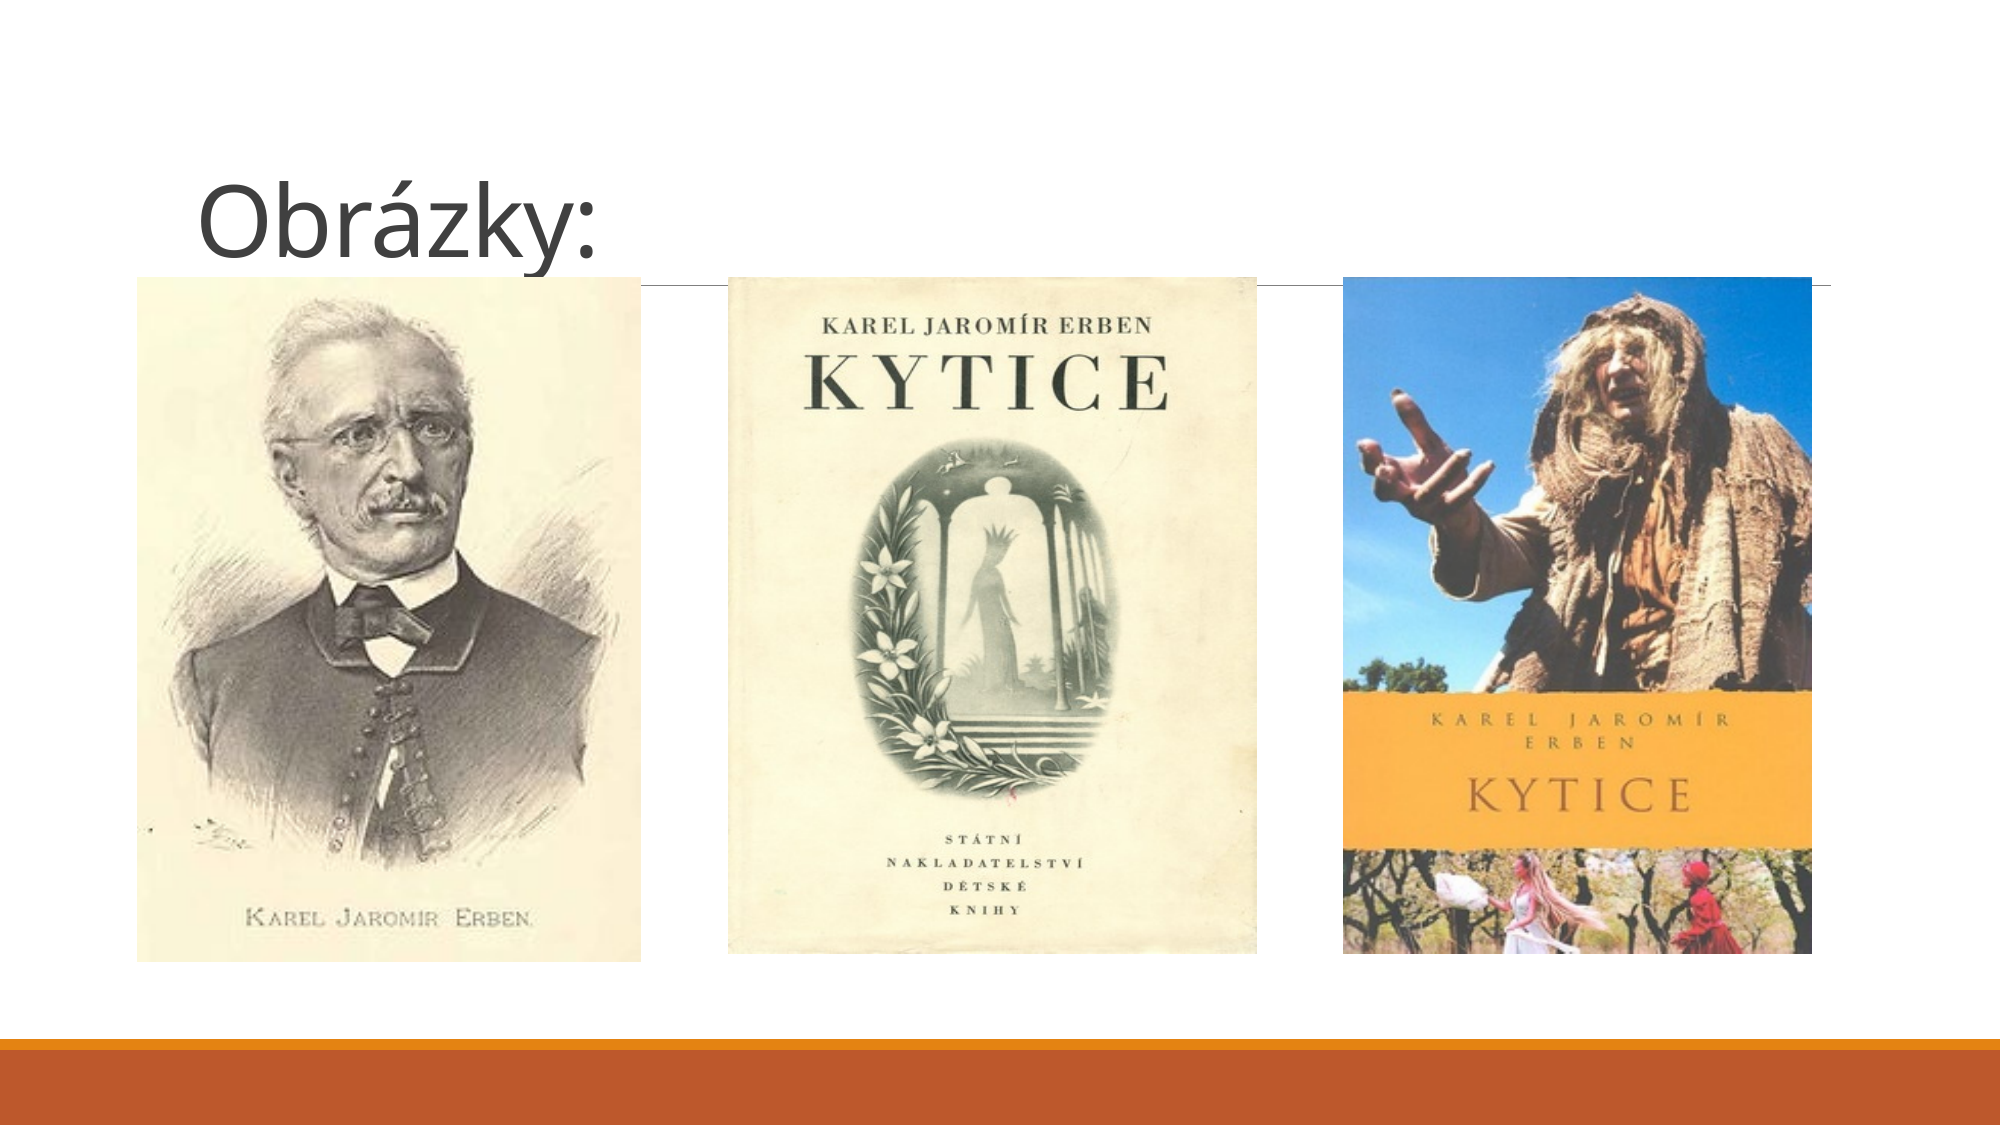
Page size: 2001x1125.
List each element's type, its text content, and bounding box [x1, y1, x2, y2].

picture [137, 277, 641, 962]
picture [728, 277, 1257, 954]
title Obrázky: [180, 47, 1831, 286]
picture [1343, 277, 1812, 954]
